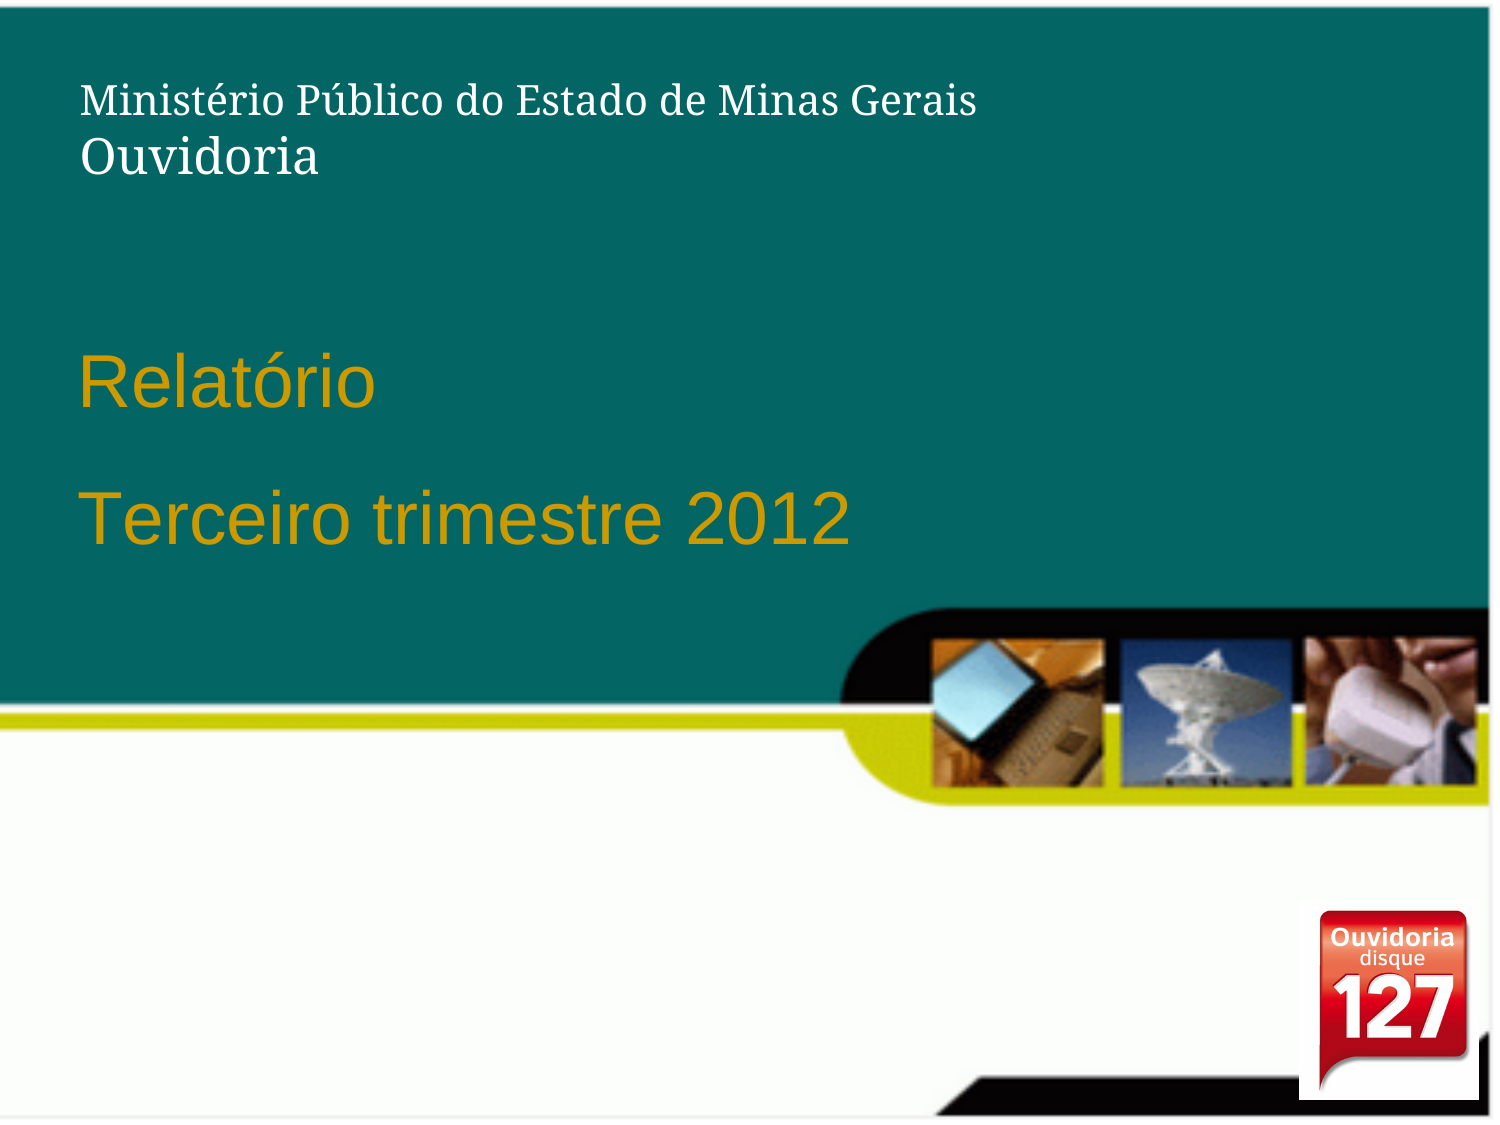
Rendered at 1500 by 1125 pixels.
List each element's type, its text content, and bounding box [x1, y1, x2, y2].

picture [0, 0, 1500, 1125]
text_box Ministério Público do Estado de Minas Gerais Ouvidoria [64, 66, 1471, 252]
chart [1299, 900, 1479, 1101]
text_box Relatório Terceiro trimestre 2012 [62, 324, 1476, 568]
